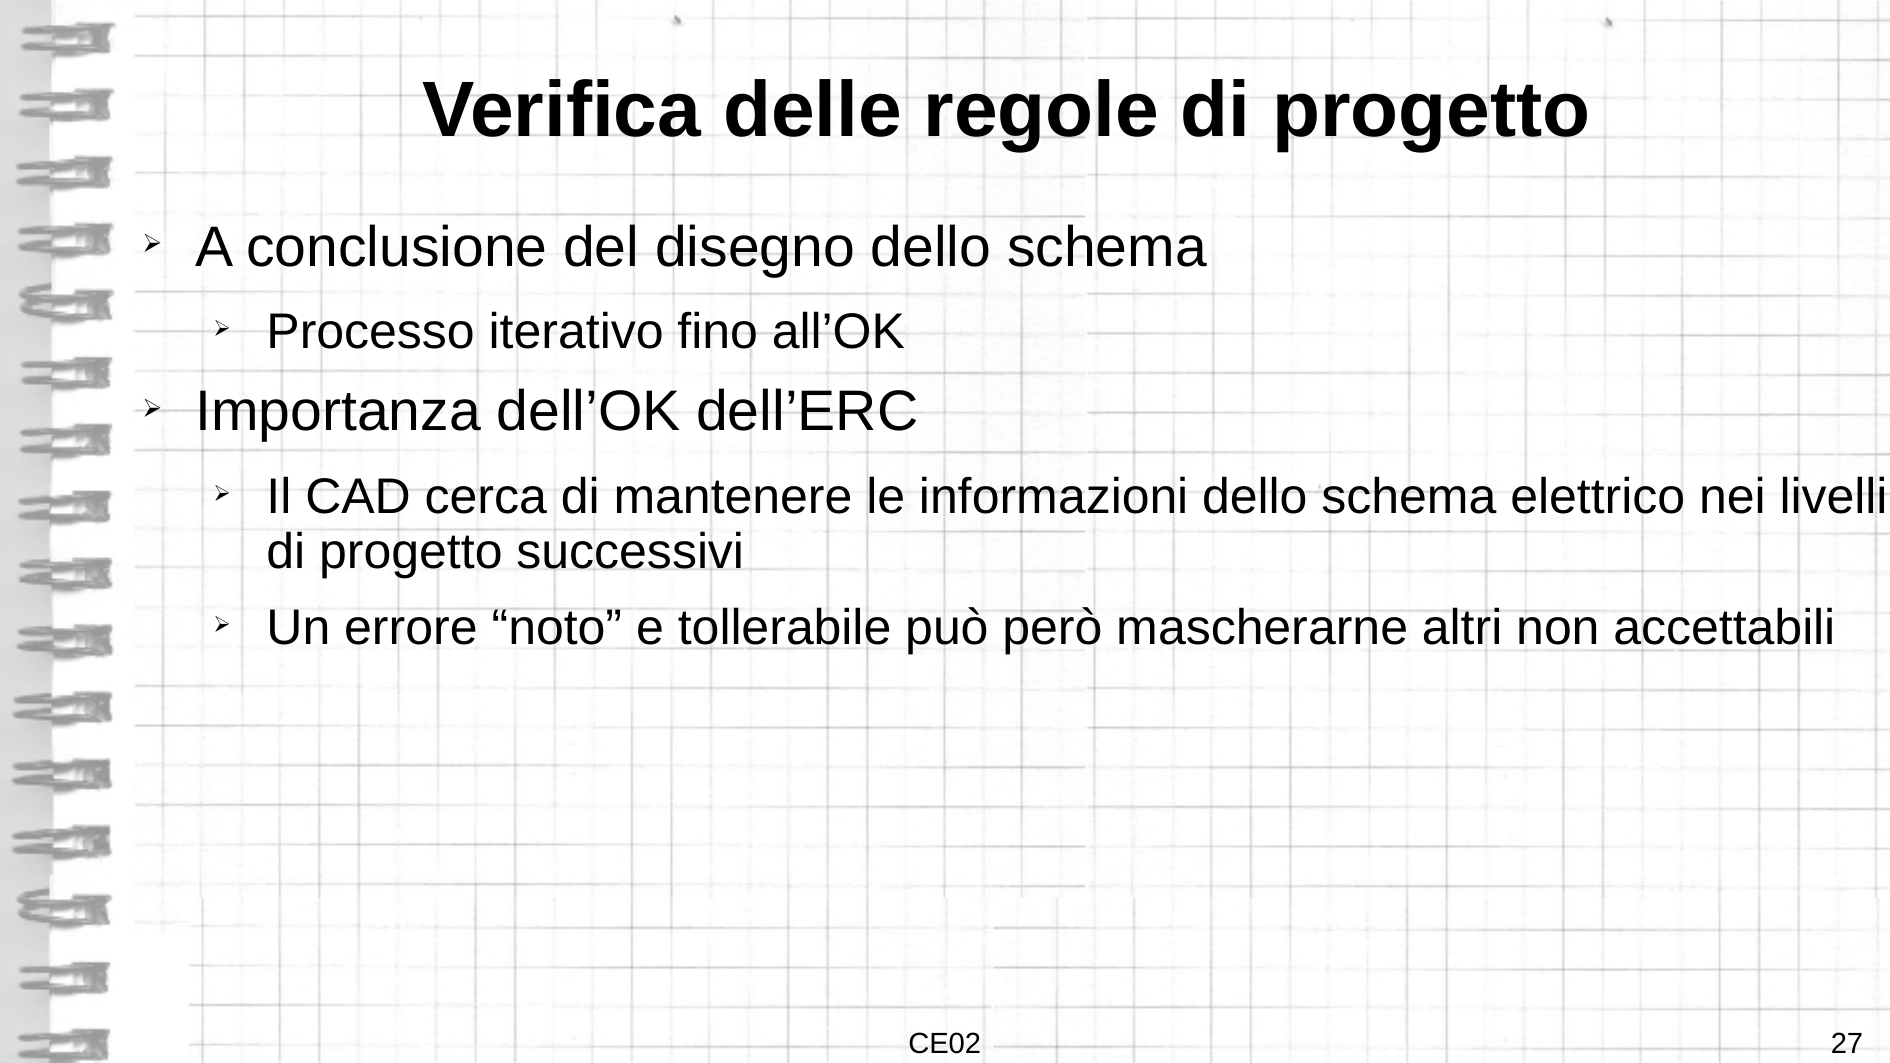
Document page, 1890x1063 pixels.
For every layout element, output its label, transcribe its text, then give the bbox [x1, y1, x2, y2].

title Verifica delle regole di progetto [124, 20, 1890, 198]
list A conclusione del disegno dello schema Processo iterativo fino all’OK Importanza dell’OK dell’ERC Il CAD cerca di mantenere le informazioni dello schema elettrico nei livelli di progetto successivi Un errore “noto” e tollerabile può però mascherarne altri non accettabili [124, 214, 1890, 832]
picture [0, 0, 1890, 1063]
